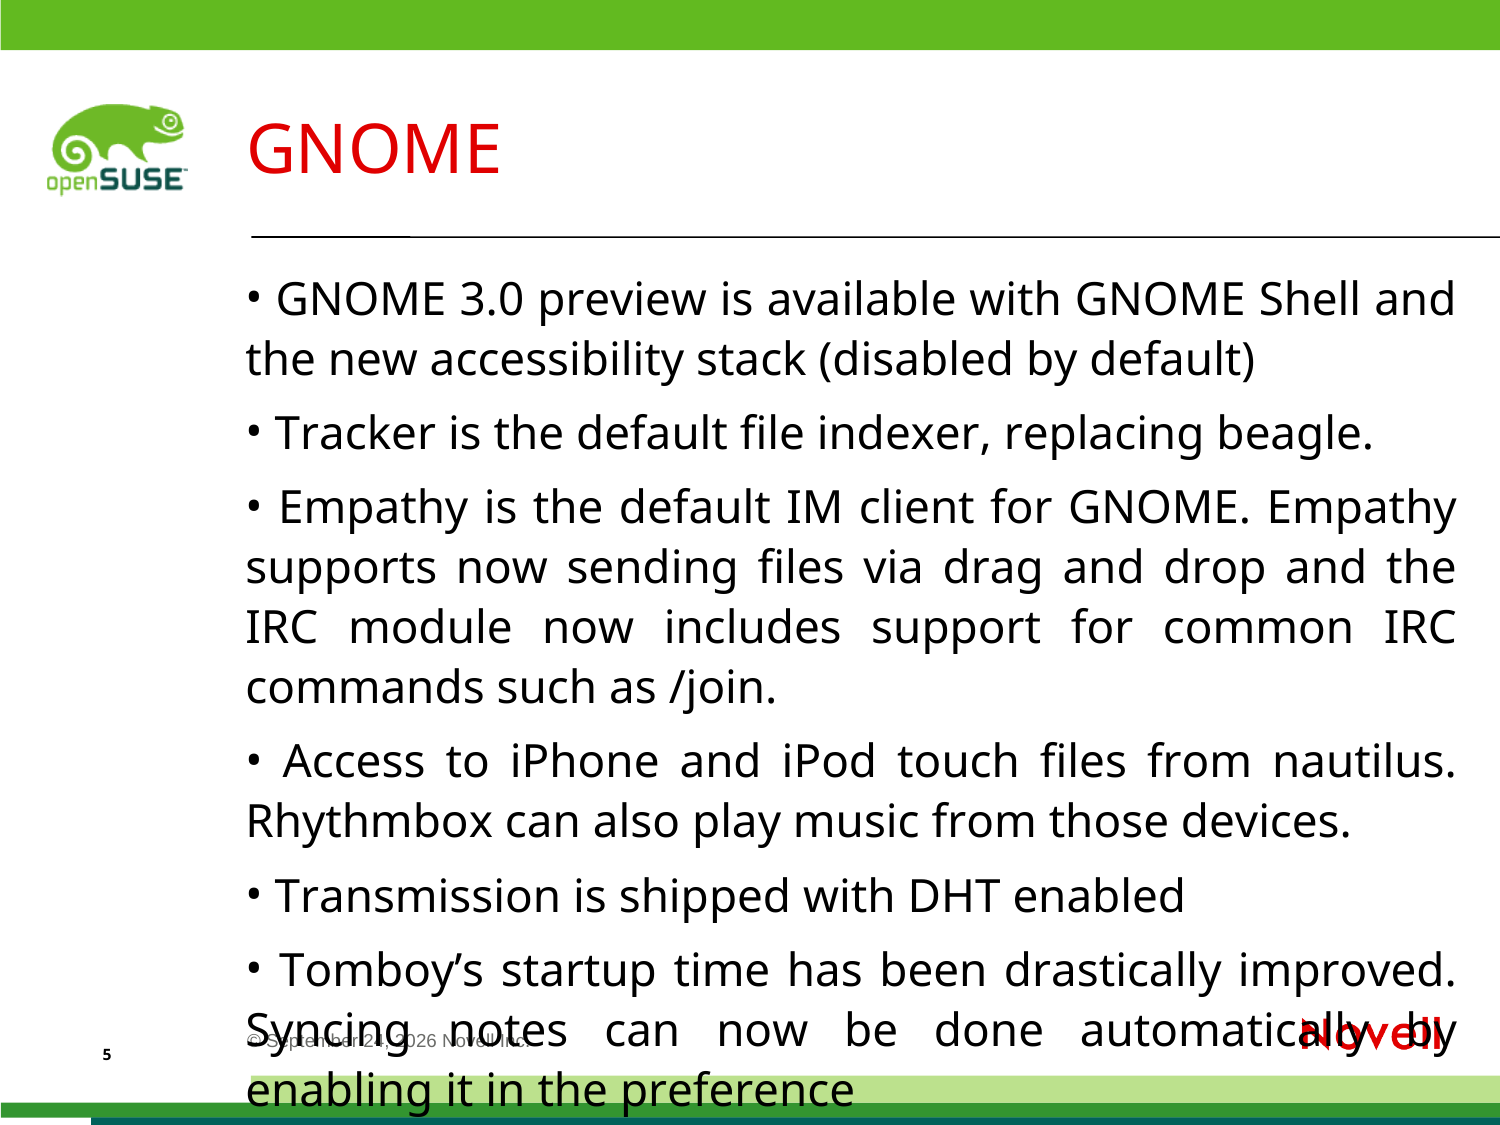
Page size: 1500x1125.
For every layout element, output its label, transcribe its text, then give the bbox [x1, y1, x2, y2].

picture [47, 104, 188, 197]
title GNOME [246, 109, 1409, 190]
picture [1442, 1032, 1453, 1056]
list GNOME 3.0 preview is available with GNOME Shell and the new accessibility stack (disabled by default) Tracker is the default file indexer, replacing beagle. Empathy is the default IM client for GNOME. Empathy supports now sending files via drag and drop and the IRC module now includes support for common IRC commands such as /join. Access to iPhone and iPod touch files from nautilus. Rhythmbox can also play music from those devices. Transmission is shipped with DHT enabled Tomboy’s startup time has been drastically improved. Syncing notes can now be done automatically by enabling it in the preference [245, 267, 1458, 1010]
picture [1413, 1024, 1426, 1043]
picture [1295, 1011, 1453, 1056]
